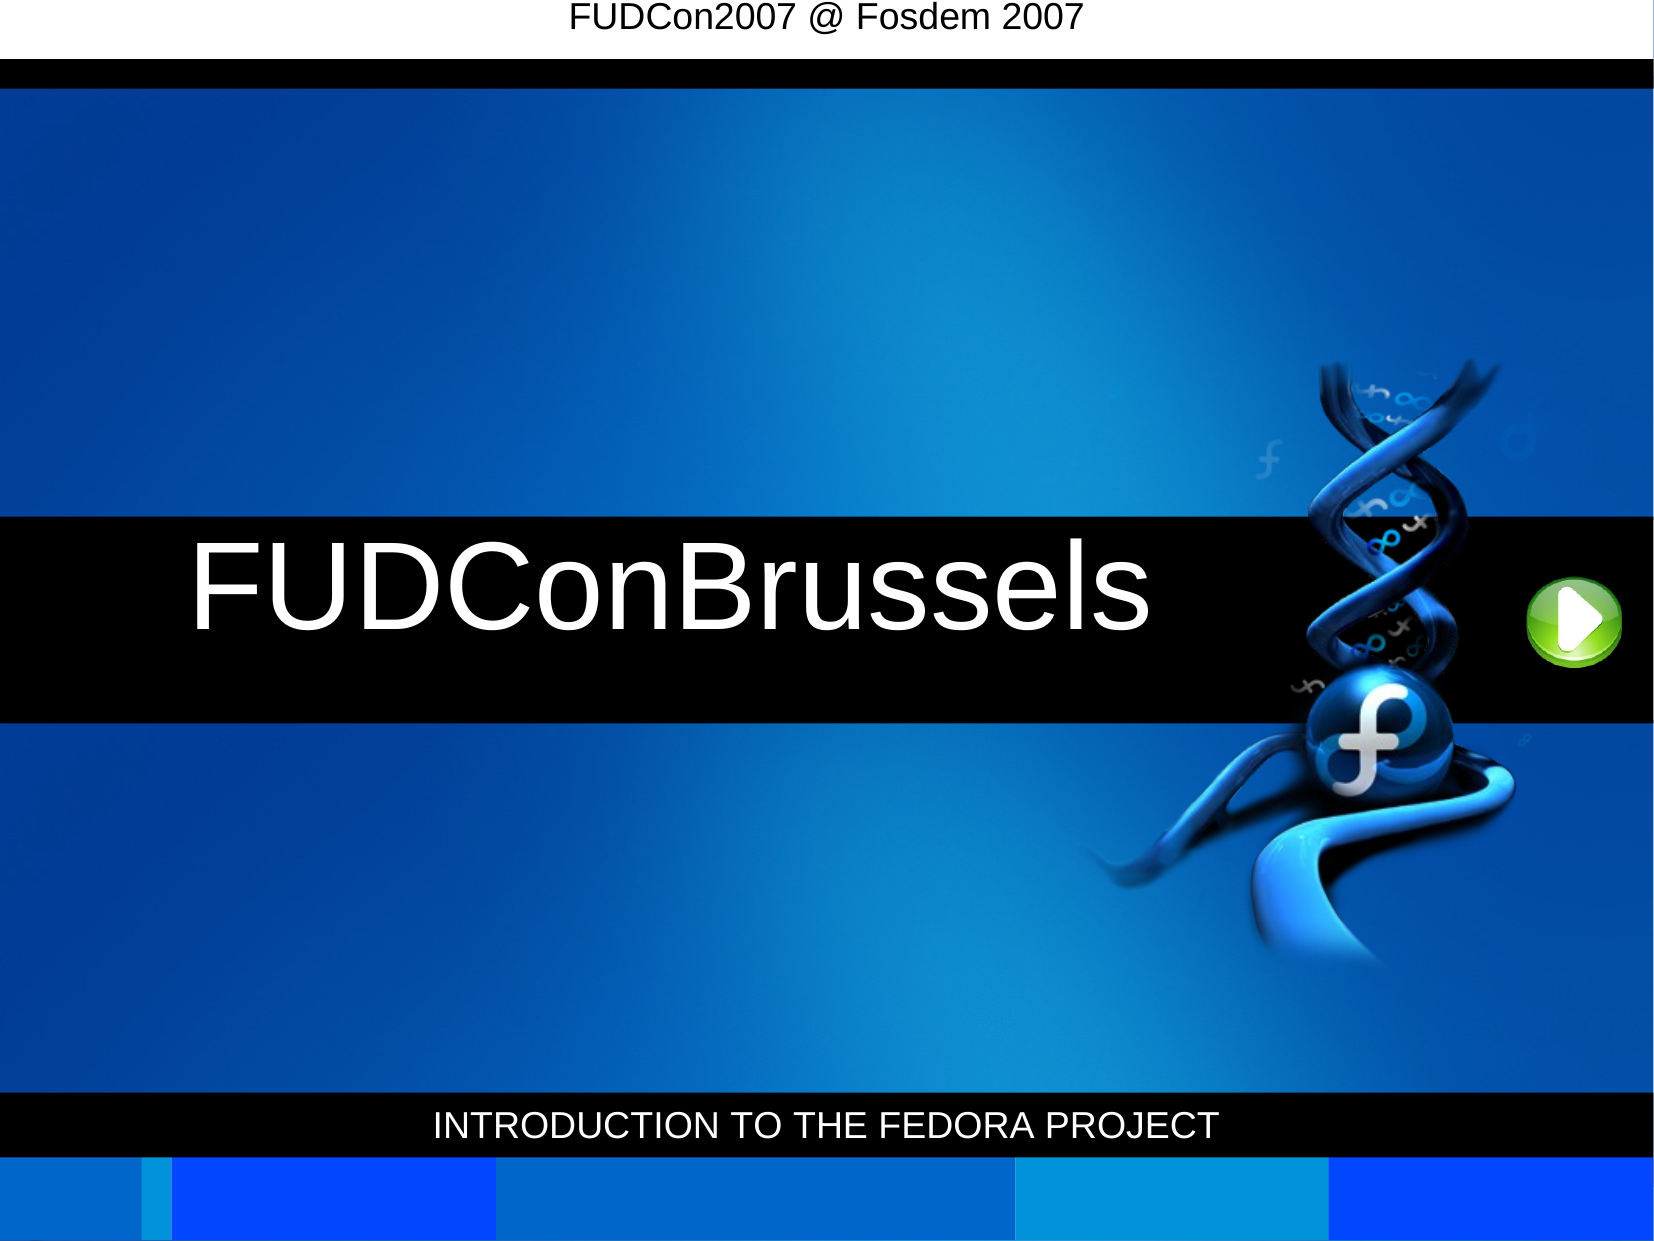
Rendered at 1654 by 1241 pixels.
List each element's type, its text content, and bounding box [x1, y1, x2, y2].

text_box [0, 516, 1062, 724]
text_box FUDCon2007 @ Fosdem 2007 [553, 0, 1100, 59]
picture [0, 89, 1654, 1092]
text_box [0, 0, 1654, 89]
text_box INTRODUCTION TO THE FEDORA PROJECT [0, 1092, 1654, 1158]
text_box [1563, 516, 1654, 724]
text_box FUDConBrussels [172, 508, 1062, 709]
text_box [0, 1158, 1654, 1241]
